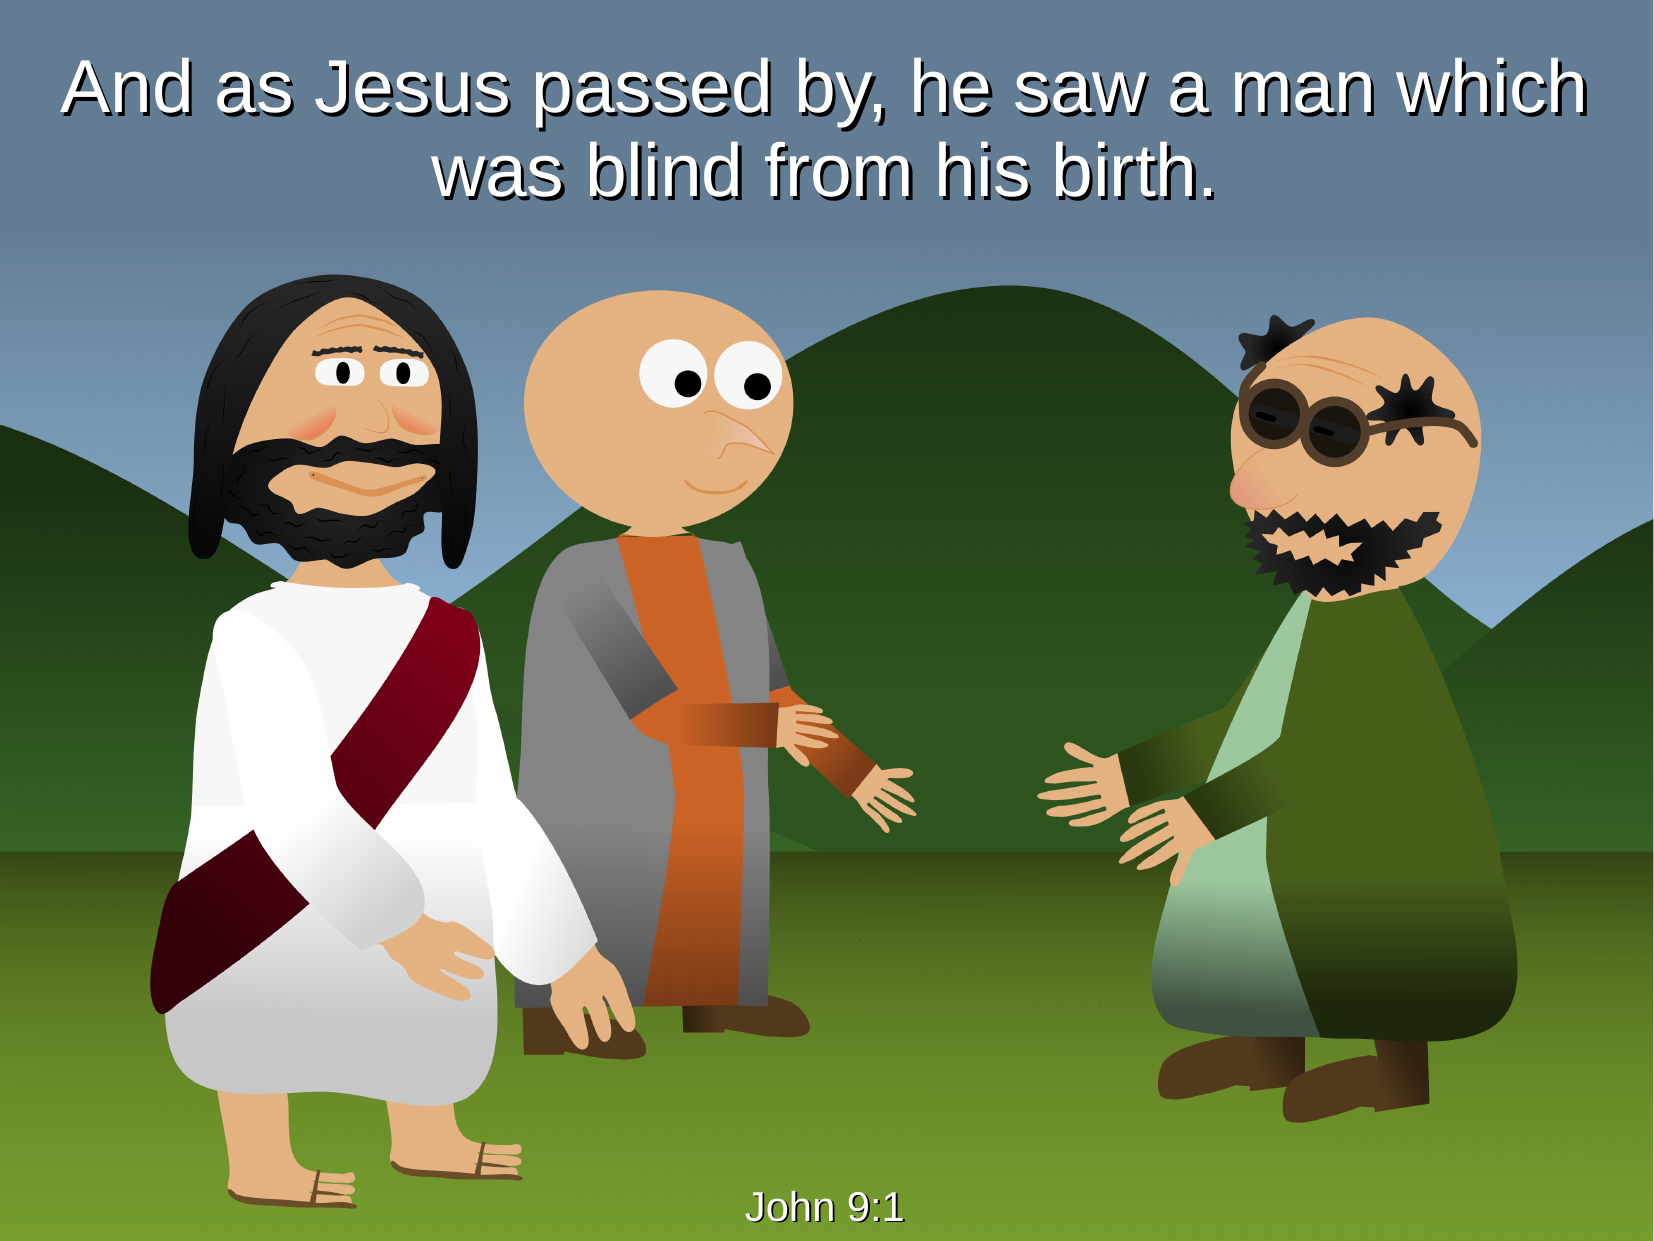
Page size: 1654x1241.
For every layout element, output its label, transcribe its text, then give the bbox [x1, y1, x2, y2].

text_box John 9:1 [37, 1175, 1613, 1238]
text_box And as Jesus passed by, he saw a man which was blind from his birth. [37, 37, 1613, 221]
picture [0, 0, 1654, 1241]
